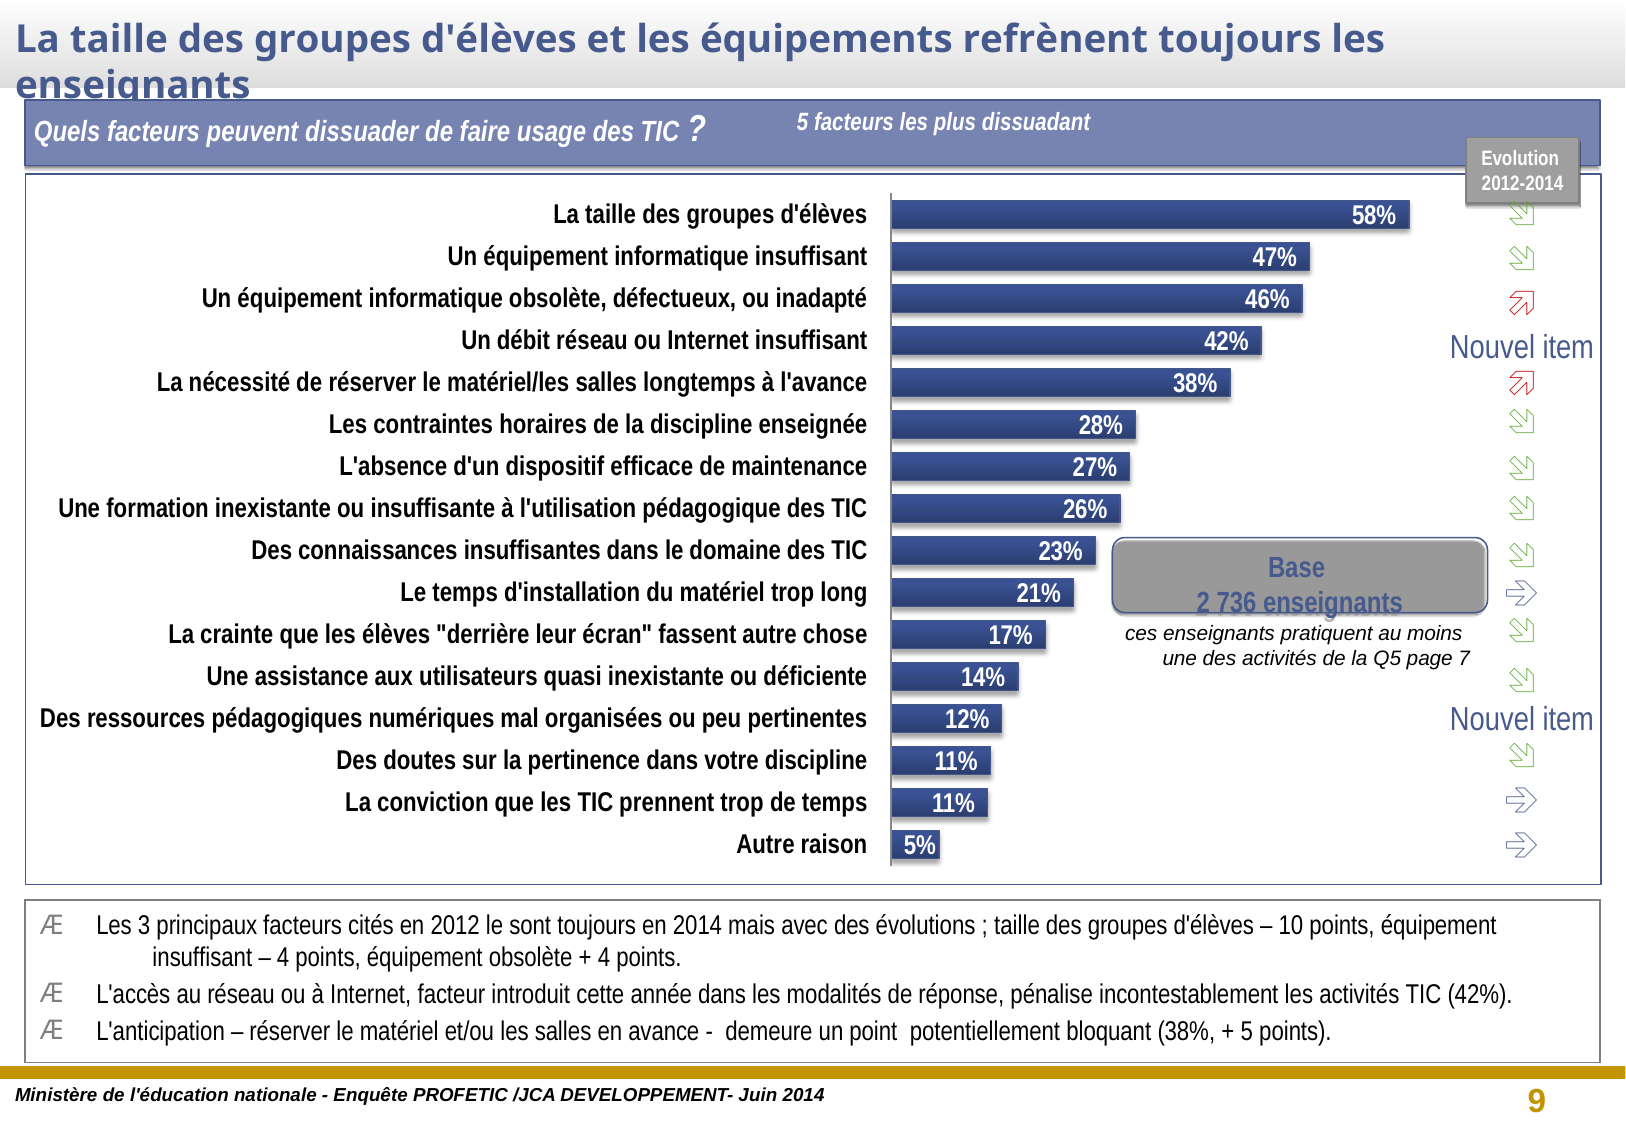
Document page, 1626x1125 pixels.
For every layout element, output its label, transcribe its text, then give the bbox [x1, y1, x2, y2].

text_box  [1507, 610, 1540, 650]
text_box  [1507, 237, 1540, 277]
text_box Base 2 736 enseignants [1112, 537, 1488, 612]
picture [26, 174, 1600, 884]
text_box  [1507, 192, 1540, 232]
text_box Nouvel item [1450, 697, 1594, 737]
text_box  [1504, 825, 1537, 865]
text_box Quels facteurs peuvent dissuader de faire usage des TIC ? 5 facteurs les plus dissuadant [25, 100, 1600, 166]
text_box  [1507, 400, 1540, 440]
text_box 9 [1512, 1071, 1625, 1125]
text_box  [1504, 779, 1537, 819]
text_box  [1507, 362, 1540, 400]
text_box  [1507, 660, 1540, 697]
text_box Nouvel item [1450, 325, 1594, 365]
list Les 3 principaux facteurs cités en 2012 le sont toujours en 2014 mais avec des évolutions ; taille des groupes d'élèves – 10 points, équipement insuffisant – 4 points, équipement obsolète + 4 points. L'accès au réseau ou à Internet, facteur introduit cette année dans les modalités de réponse, pénalise incontestablement les activités TIC (42%). L'anticipation – réserver le matériel et/ou les salles en avance - demeure un point potentiellement bloquant (38%, + 5 points). [24, 900, 1600, 1063]
text_box  [1507, 737, 1540, 774]
text_box Ministère de l'éducation nationale - Enquête PROFETIC /JCA DEVELOPPEMENT- Juin 2014 [0, 1074, 1501, 1125]
text_box  [1504, 572, 1537, 612]
title La taille des groupes d'élèves et les équipements refrènent toujours les enseignants [0, 0, 1625, 88]
text_box  [1507, 282, 1540, 322]
text_box  [1507, 487, 1540, 527]
text_box  [1507, 535, 1540, 575]
text_box  [1507, 447, 1540, 487]
text_box ces enseignants pratiquent au moins une des activités de la Q5 page 7 [1100, 612, 1488, 679]
text_box Evolution 2012-2014 [1465, 137, 1580, 204]
